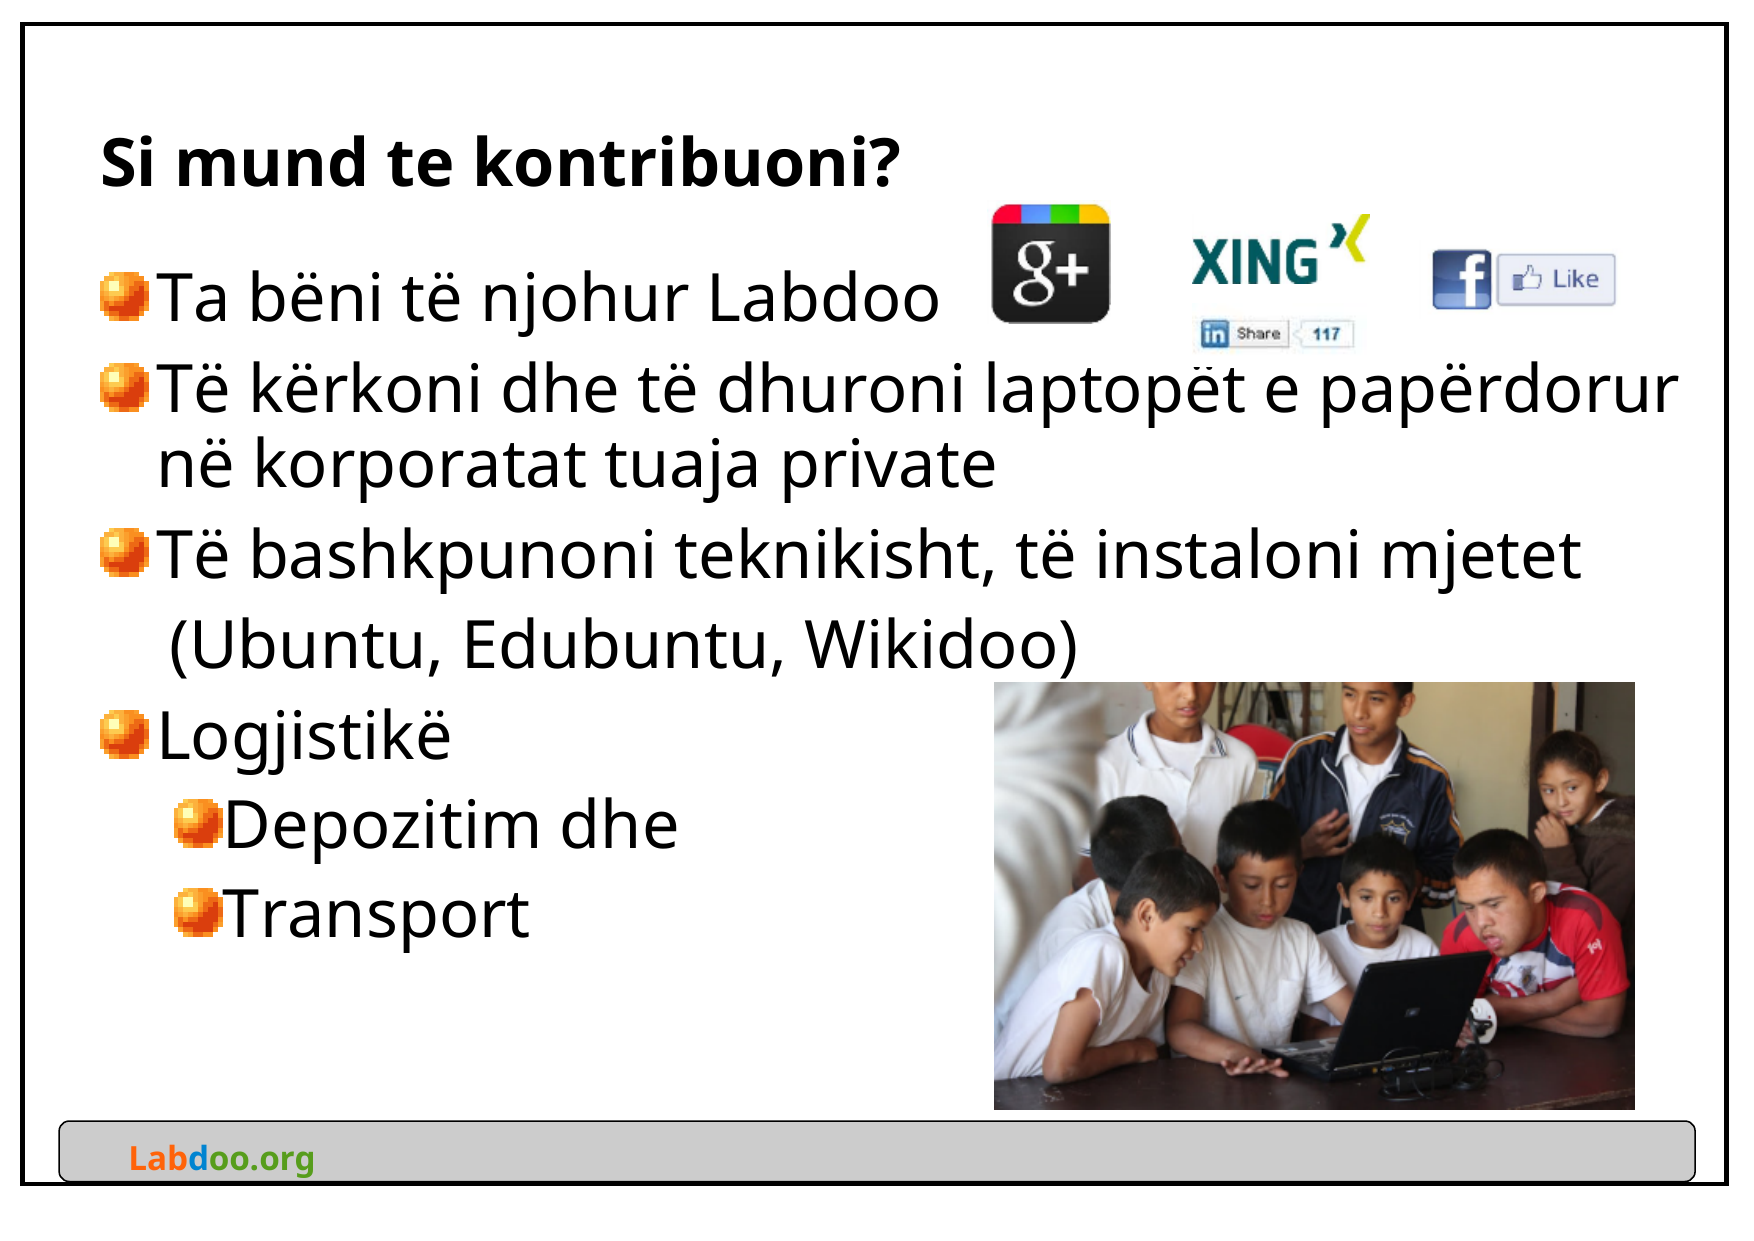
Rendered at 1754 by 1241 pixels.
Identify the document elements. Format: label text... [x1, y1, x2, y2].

picture [1419, 240, 1630, 319]
picture [1192, 303, 1367, 367]
picture [174, 888, 223, 937]
picture [100, 528, 149, 577]
picture [994, 682, 1635, 1110]
picture [174, 799, 223, 848]
picture [1192, 214, 1370, 284]
picture [987, 200, 1111, 324]
picture [100, 710, 149, 759]
text_box Si mund te kontribuoni? Ta bëni të njohur Labdoo Të kërkoni dhe të dhuroni laptopët e papërdorur në korporatat tuaja private Të bashkpunoni teknikisht, të instaloni mjetet (Ubuntu, Edubuntu, Wikidoo) Logjistikë Depozitim dhe Transport (dootrips) [99, 122, 1696, 1030]
text_box Labdoo.org [113, 1115, 1191, 1194]
picture [100, 272, 149, 321]
picture [100, 363, 149, 412]
